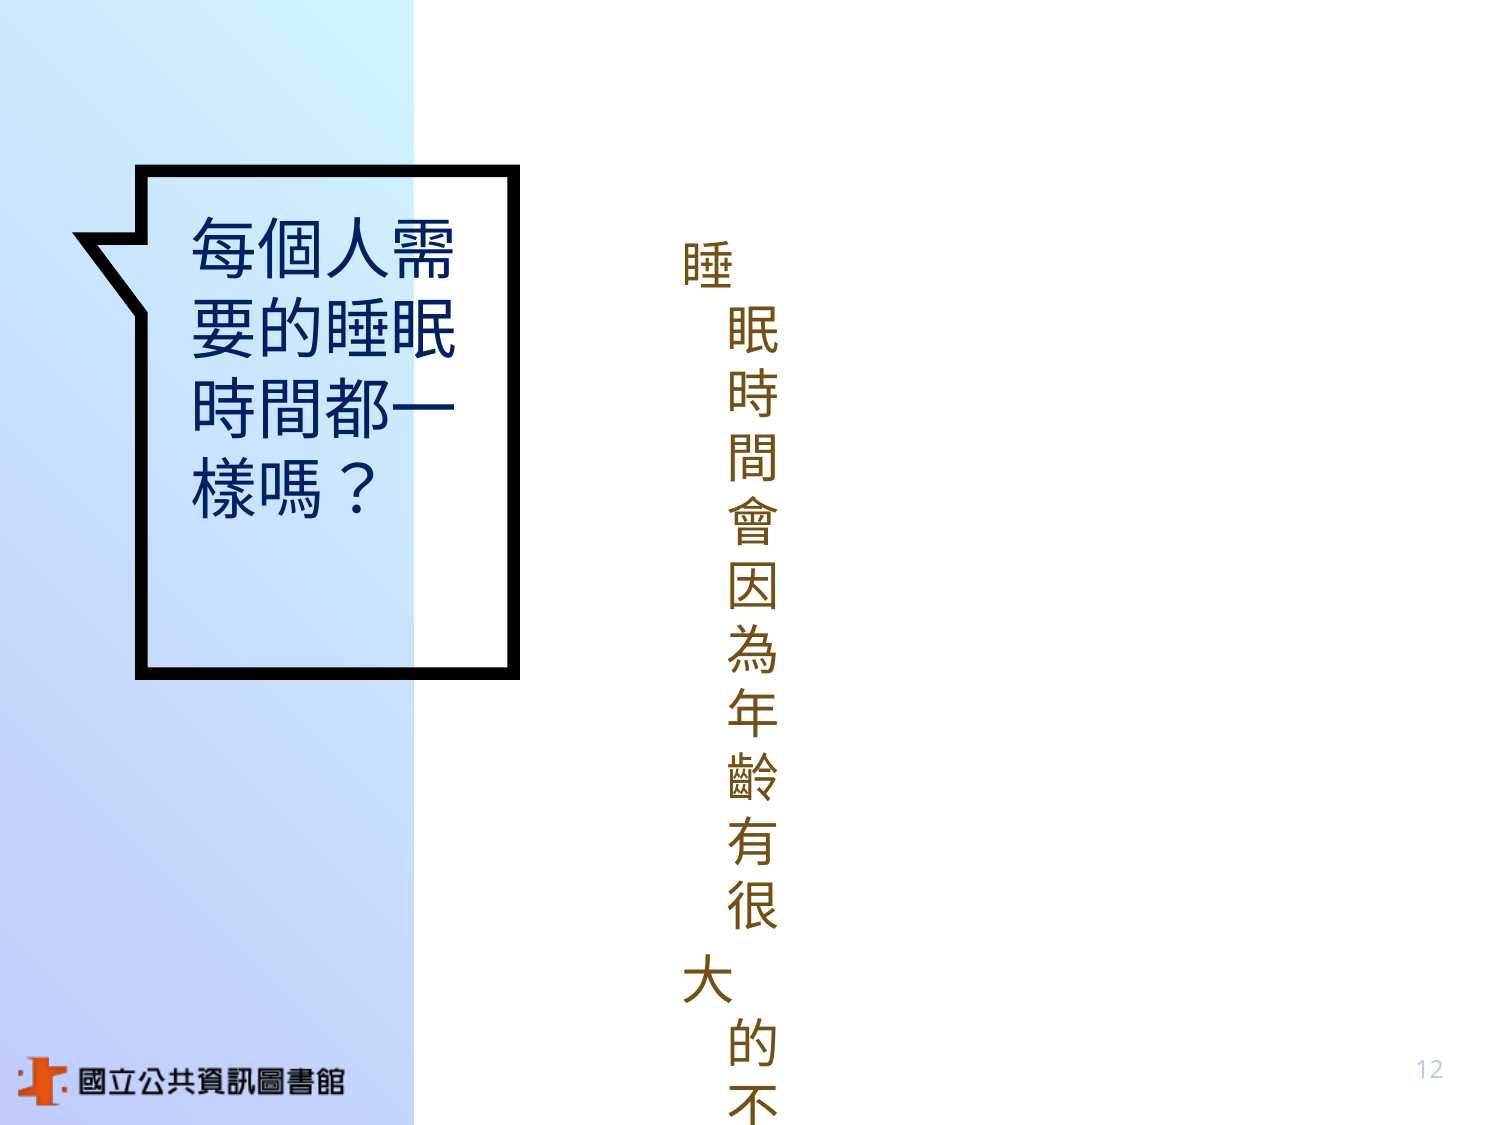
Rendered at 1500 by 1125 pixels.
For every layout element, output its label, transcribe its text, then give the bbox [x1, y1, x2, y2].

list 睡眠時間會因為年齡有很 大的不同。嬰兒一天睡12 至18個小時，慢慢長大之 後睡眠時間也會減少。和 大人比起來，小朋友睡的 時間長，也睡得沉。因為 小朋友還在發育，睡眠對 小朋友的發育非常重要。 [562, 199, 1390, 977]
text_box 12 [1400, 1038, 1491, 1125]
text_box 每個人需 要的睡眠 時間都一 樣嗎？ [176, 199, 562, 534]
picture [9, 1051, 353, 1111]
